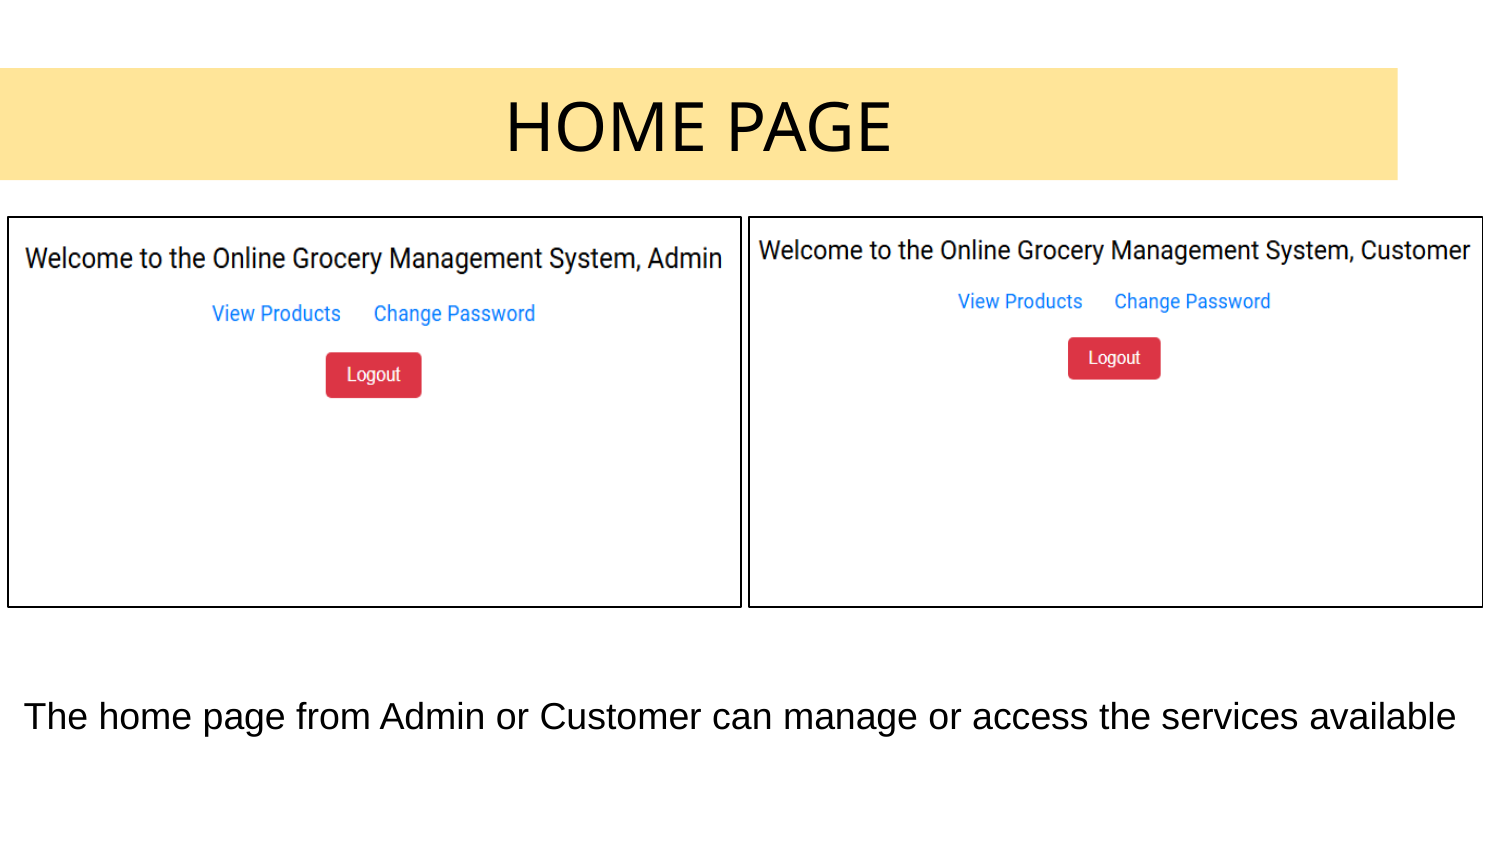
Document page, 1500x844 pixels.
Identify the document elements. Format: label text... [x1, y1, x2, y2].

picture [8, 217, 741, 607]
text_box The home page from Admin or Customer can manage or access the services available [8, 677, 1482, 752]
picture [750, 217, 1482, 607]
title HOME PAGE [0, 68, 1398, 181]
